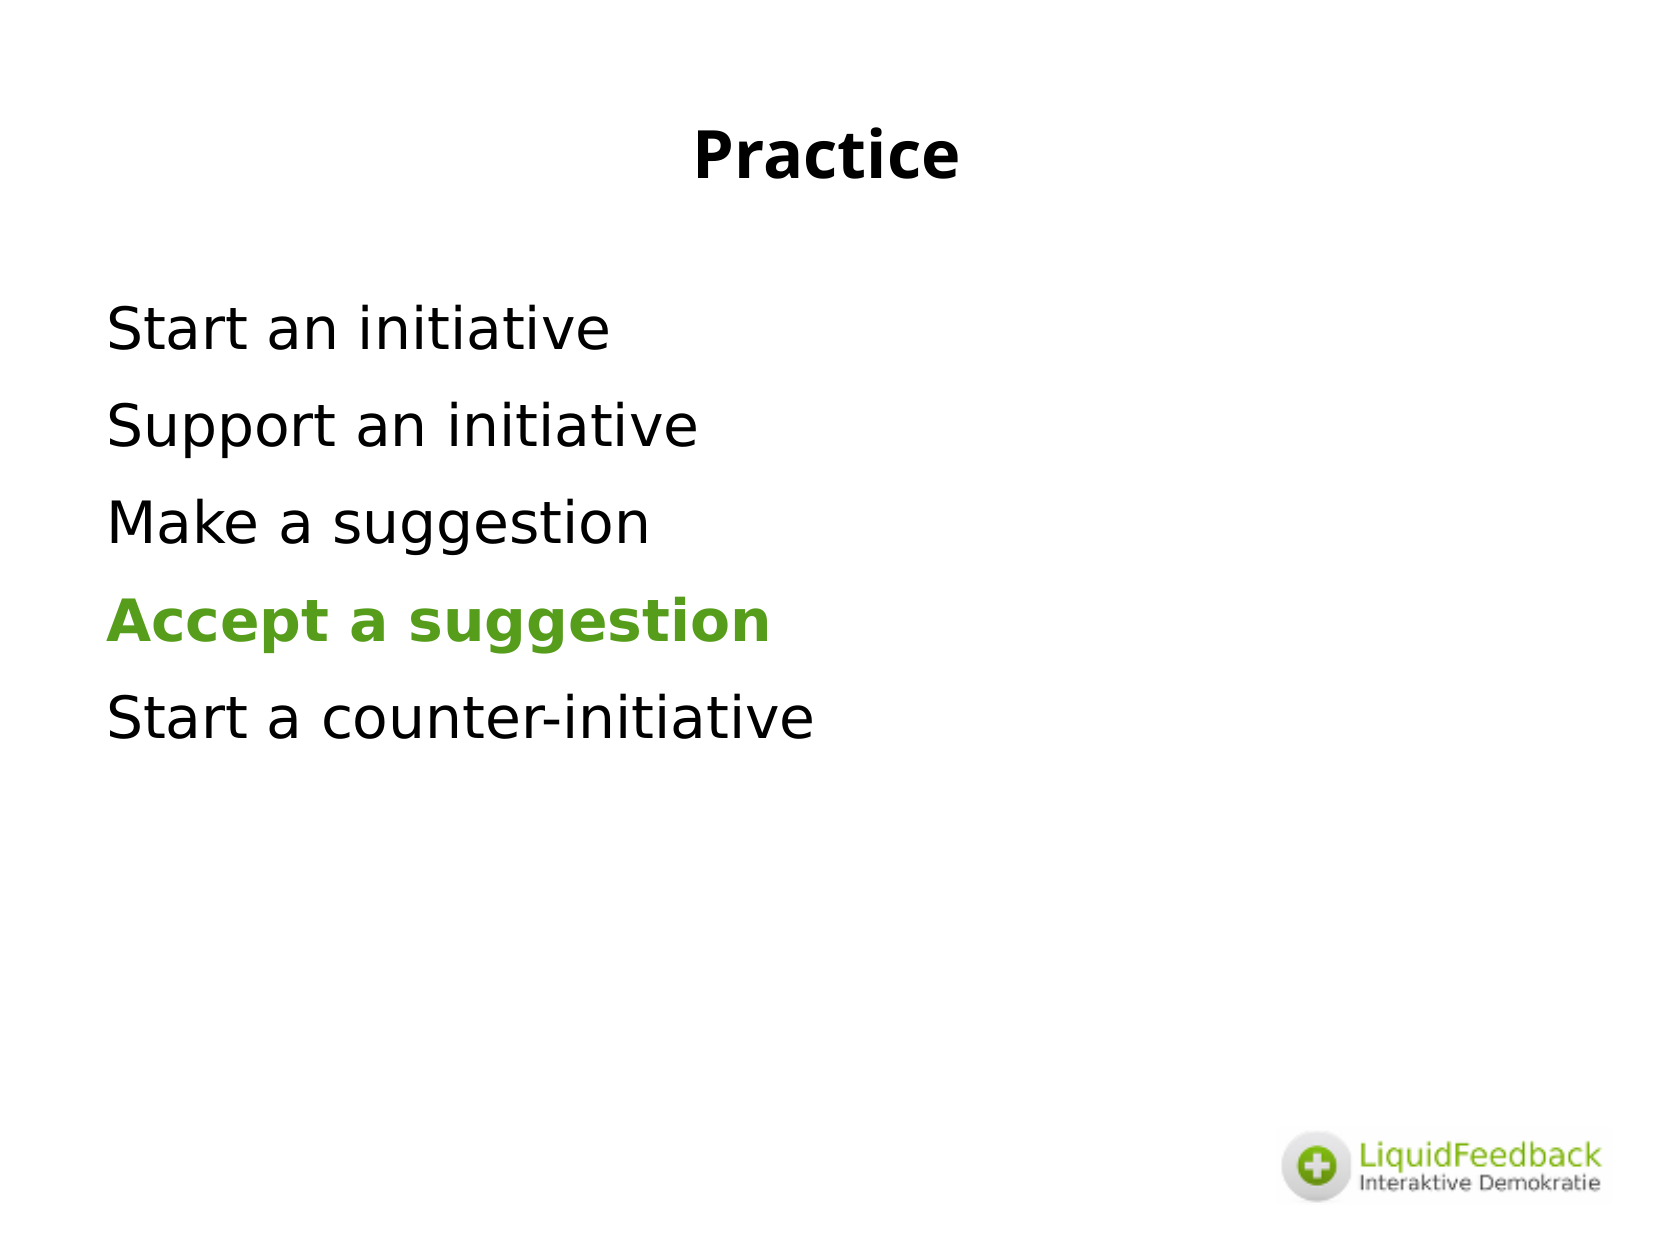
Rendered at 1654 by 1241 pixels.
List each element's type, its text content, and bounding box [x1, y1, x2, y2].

list Start an initiative Support an initiative Make a suggestion Accept a suggestion Start a counter-initiative [88, 295, 1577, 1114]
picture [1276, 1127, 1613, 1205]
title Practice [82, 49, 1571, 257]
